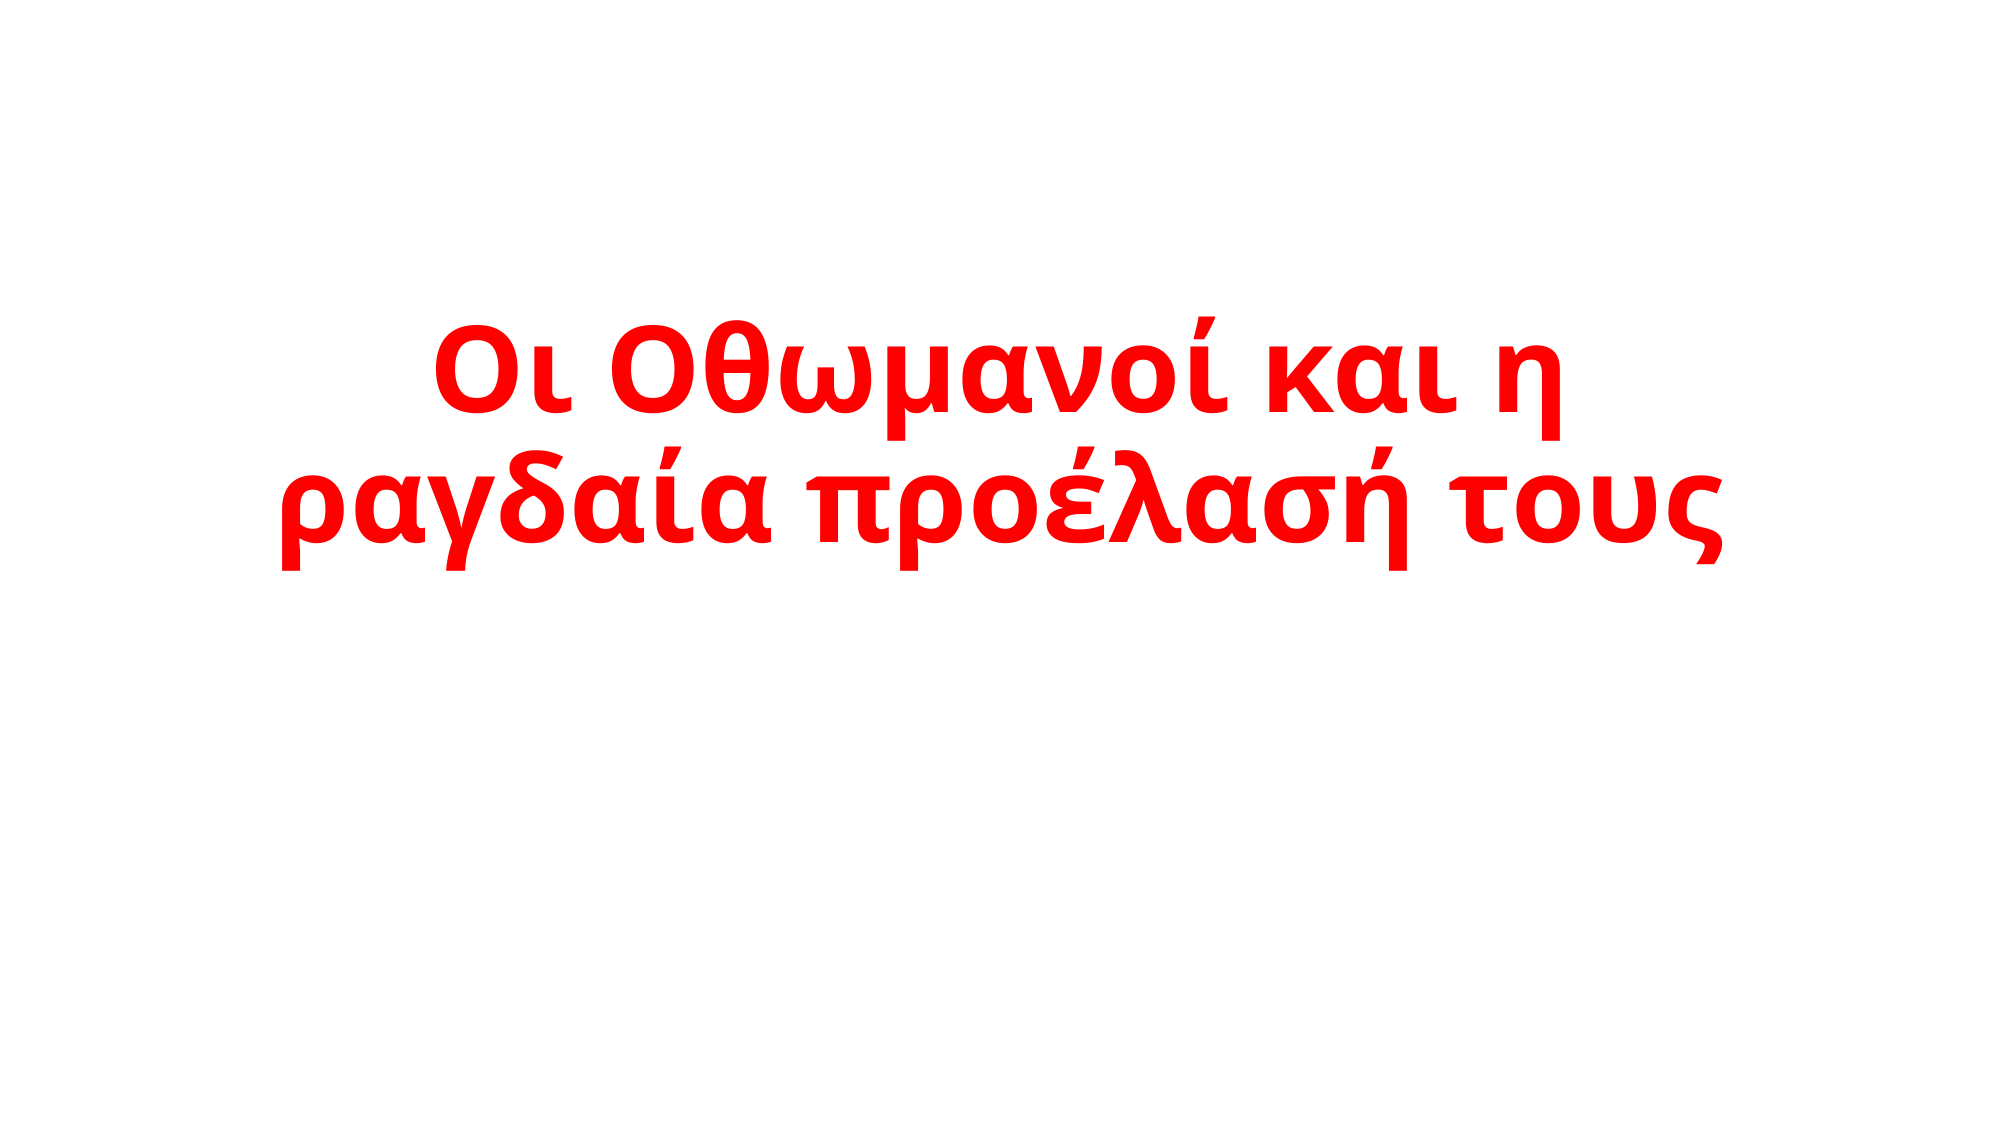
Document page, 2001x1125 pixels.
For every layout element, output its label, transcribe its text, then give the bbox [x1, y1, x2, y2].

title Οι Οθωμανοί και η ραγδαία προέλασή τους [249, 184, 1750, 576]
